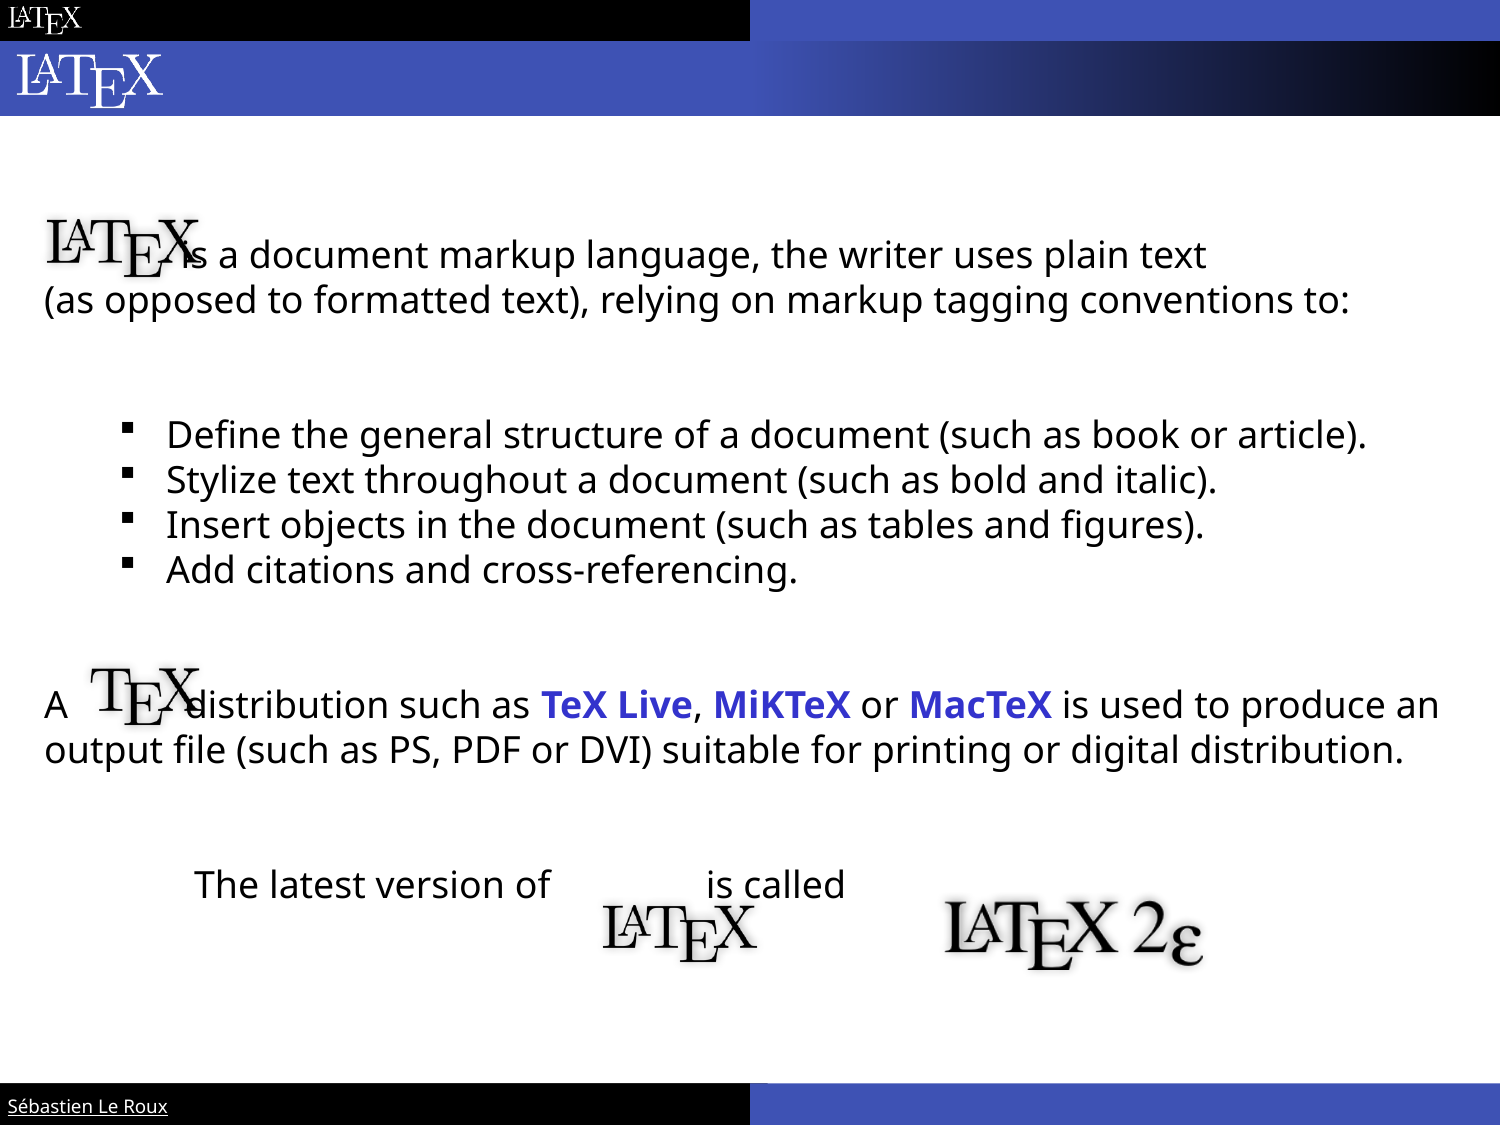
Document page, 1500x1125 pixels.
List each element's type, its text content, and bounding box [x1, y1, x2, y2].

picture [11, 48, 168, 114]
picture [41, 213, 206, 283]
picture [597, 899, 762, 968]
title [0, 41, 1500, 116]
picture [5, 3, 84, 37]
picture [944, 900, 1203, 970]
picture [88, 662, 204, 731]
text_box is a document markup language, the writer uses plain text (as opposed to formatted text), relying on markup tagging conventions to: Define the general structure of a document (such as book or article). Stylize text throughout a document (such as bold and italic). Insert objects in the document (such as tables and figures). Add citations and cross-referencing. A distribution such as TeX Live, MiKTeX or MacTeX is used to produce an output file (such as PS, PDF or DVI) suitable for printing or digital distribution. The latest version of is called [29, 178, 1495, 914]
